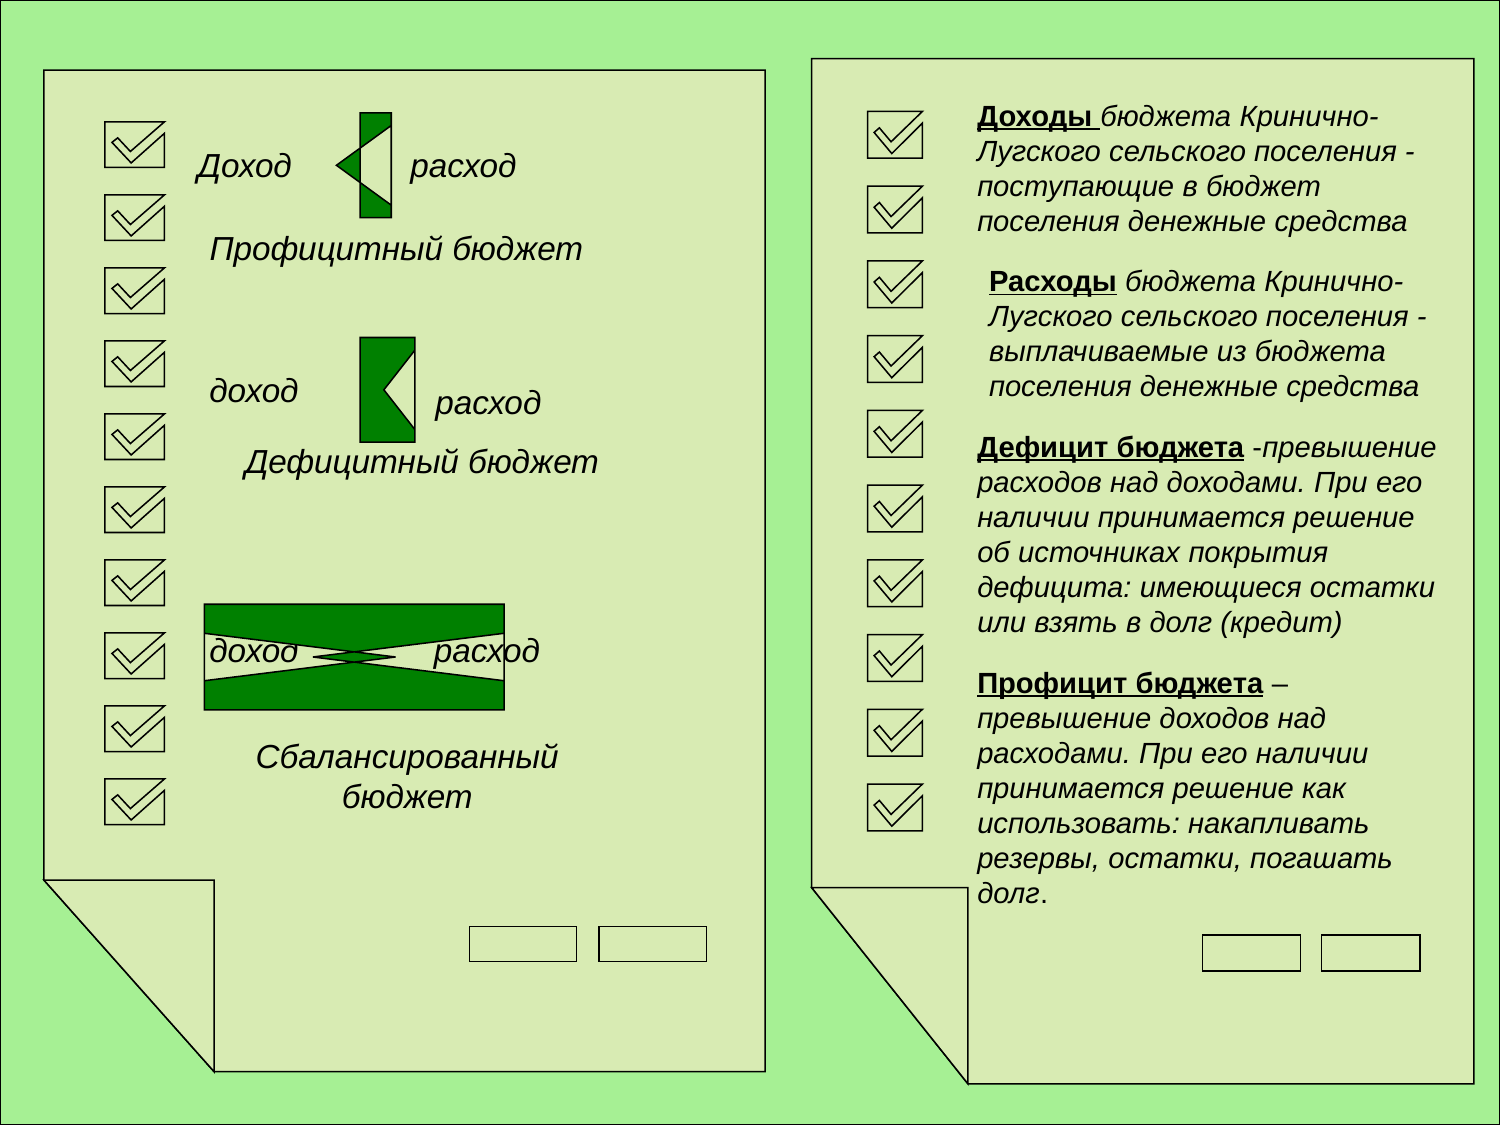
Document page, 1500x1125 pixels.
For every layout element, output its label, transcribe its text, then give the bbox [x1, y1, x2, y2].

text_box Сбалансированный бюджет [206, 727, 609, 823]
text_box доход [205, 634, 347, 677]
text_box расход [419, 621, 585, 677]
text_box Доходы бюджета Кринично-Лугского сельского поселения -поступающие в бюджет поселения денежные средства [962, 90, 1459, 245]
text_box Дефицитный бюджет [230, 432, 632, 488]
text_box доход [194, 621, 204, 677]
text_box доход [284, 647, 294, 660]
text_box [0, 0, 1500, 1125]
text_box Профицитный бюджет [194, 219, 668, 275]
text_box расход [395, 137, 585, 192]
text_box Доход [183, 137, 337, 192]
text_box расход [420, 373, 597, 429]
text_box доход [194, 361, 360, 417]
text_box Расходы бюджета Кринично-Лугского сельского поселения -выплачиваемые из бюджета поселения денежные средства [974, 255, 1471, 411]
text_box Дефицит бюджета -превышение расходов над доходами. При его наличии принимается решение об источниках покрытия дефицита: имеющиеся остатки или взять в долг (кредит) [962, 420, 1459, 646]
text_box Профицит бюджета – превышение доходов над расходами. При его наличии принимается решение как использовать: накапливать резервы, остатки, погашать долг. [962, 656, 1471, 917]
